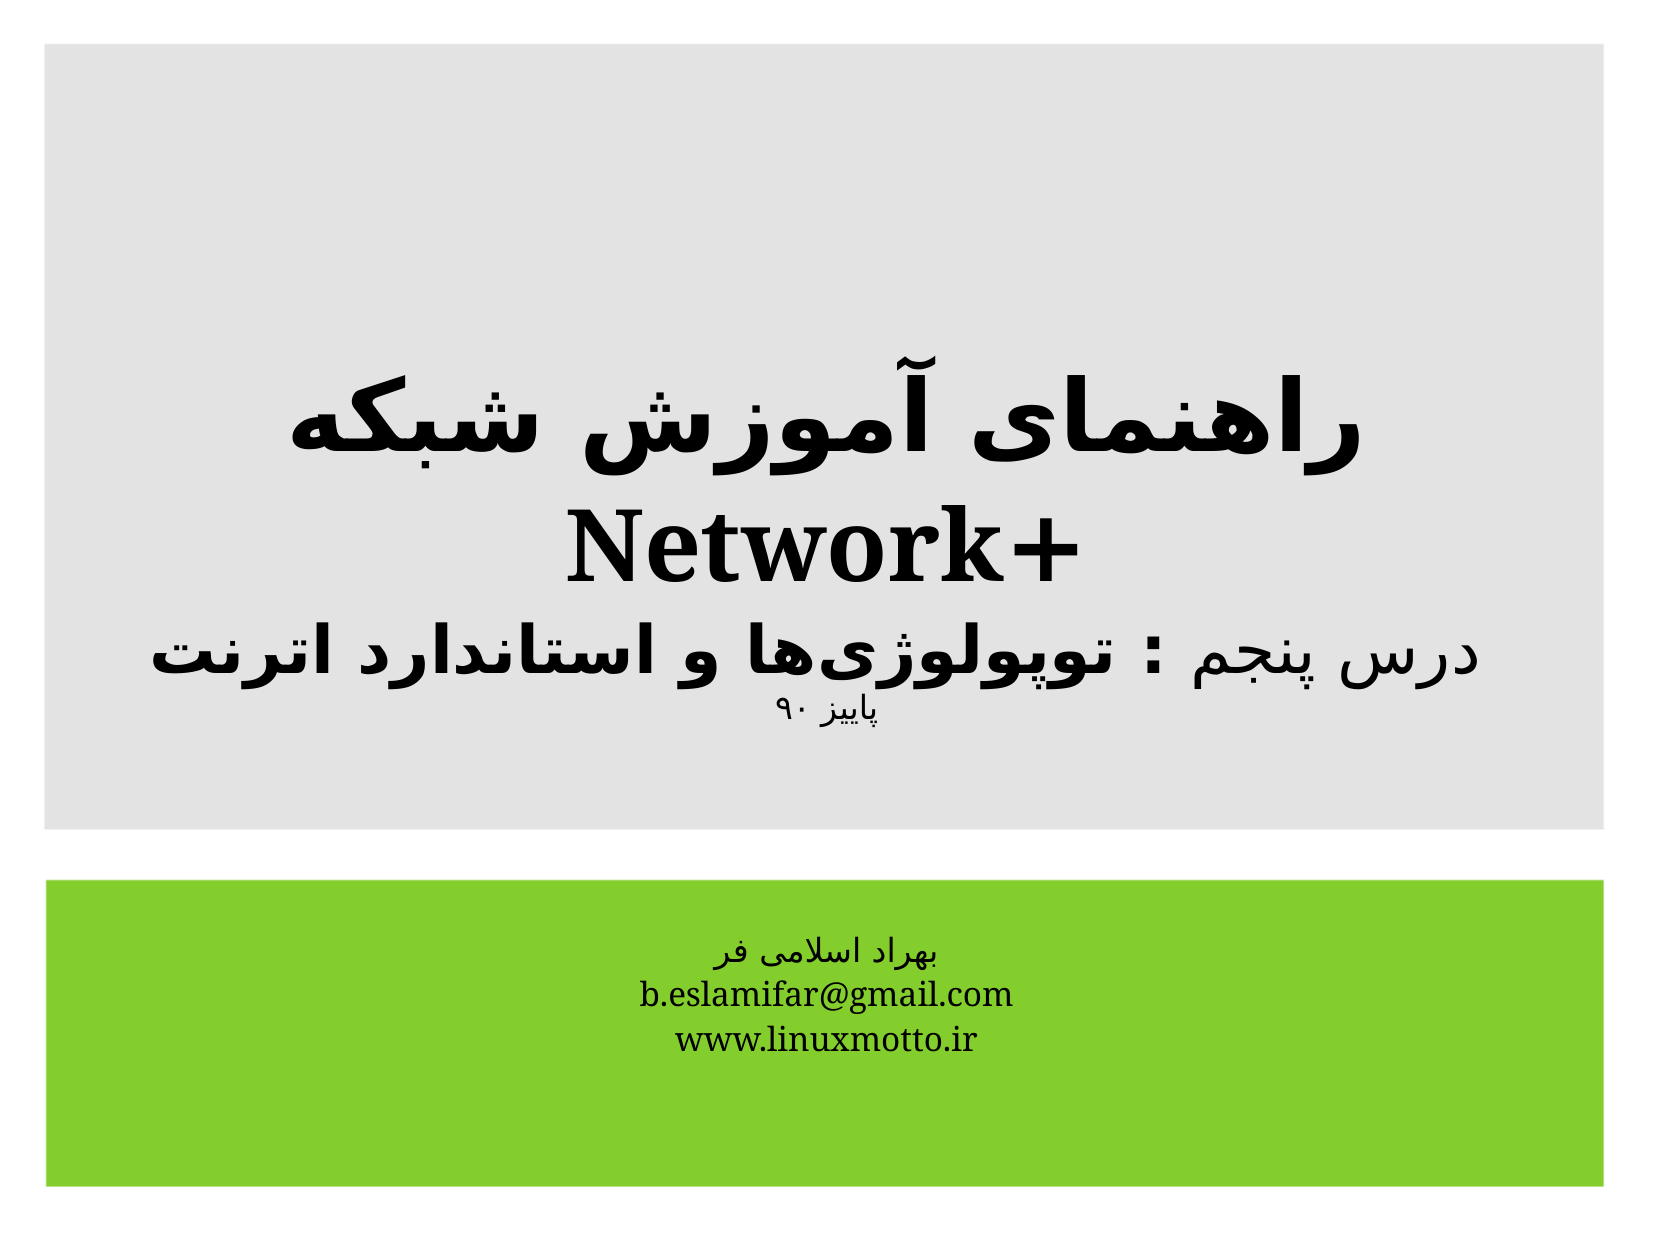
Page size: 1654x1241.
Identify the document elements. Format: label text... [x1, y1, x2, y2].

picture [0, 0, 1654, 1241]
text_box راهنمای آموزش شبکه +Network درس پنجم : توپولوژی‌ها و استاندارد اترنت پاییز ۹۰ بهراد اسلامی فر b.eslamifar@gmail.com www.linuxmotto.ir [82, 56, 1571, 1102]
